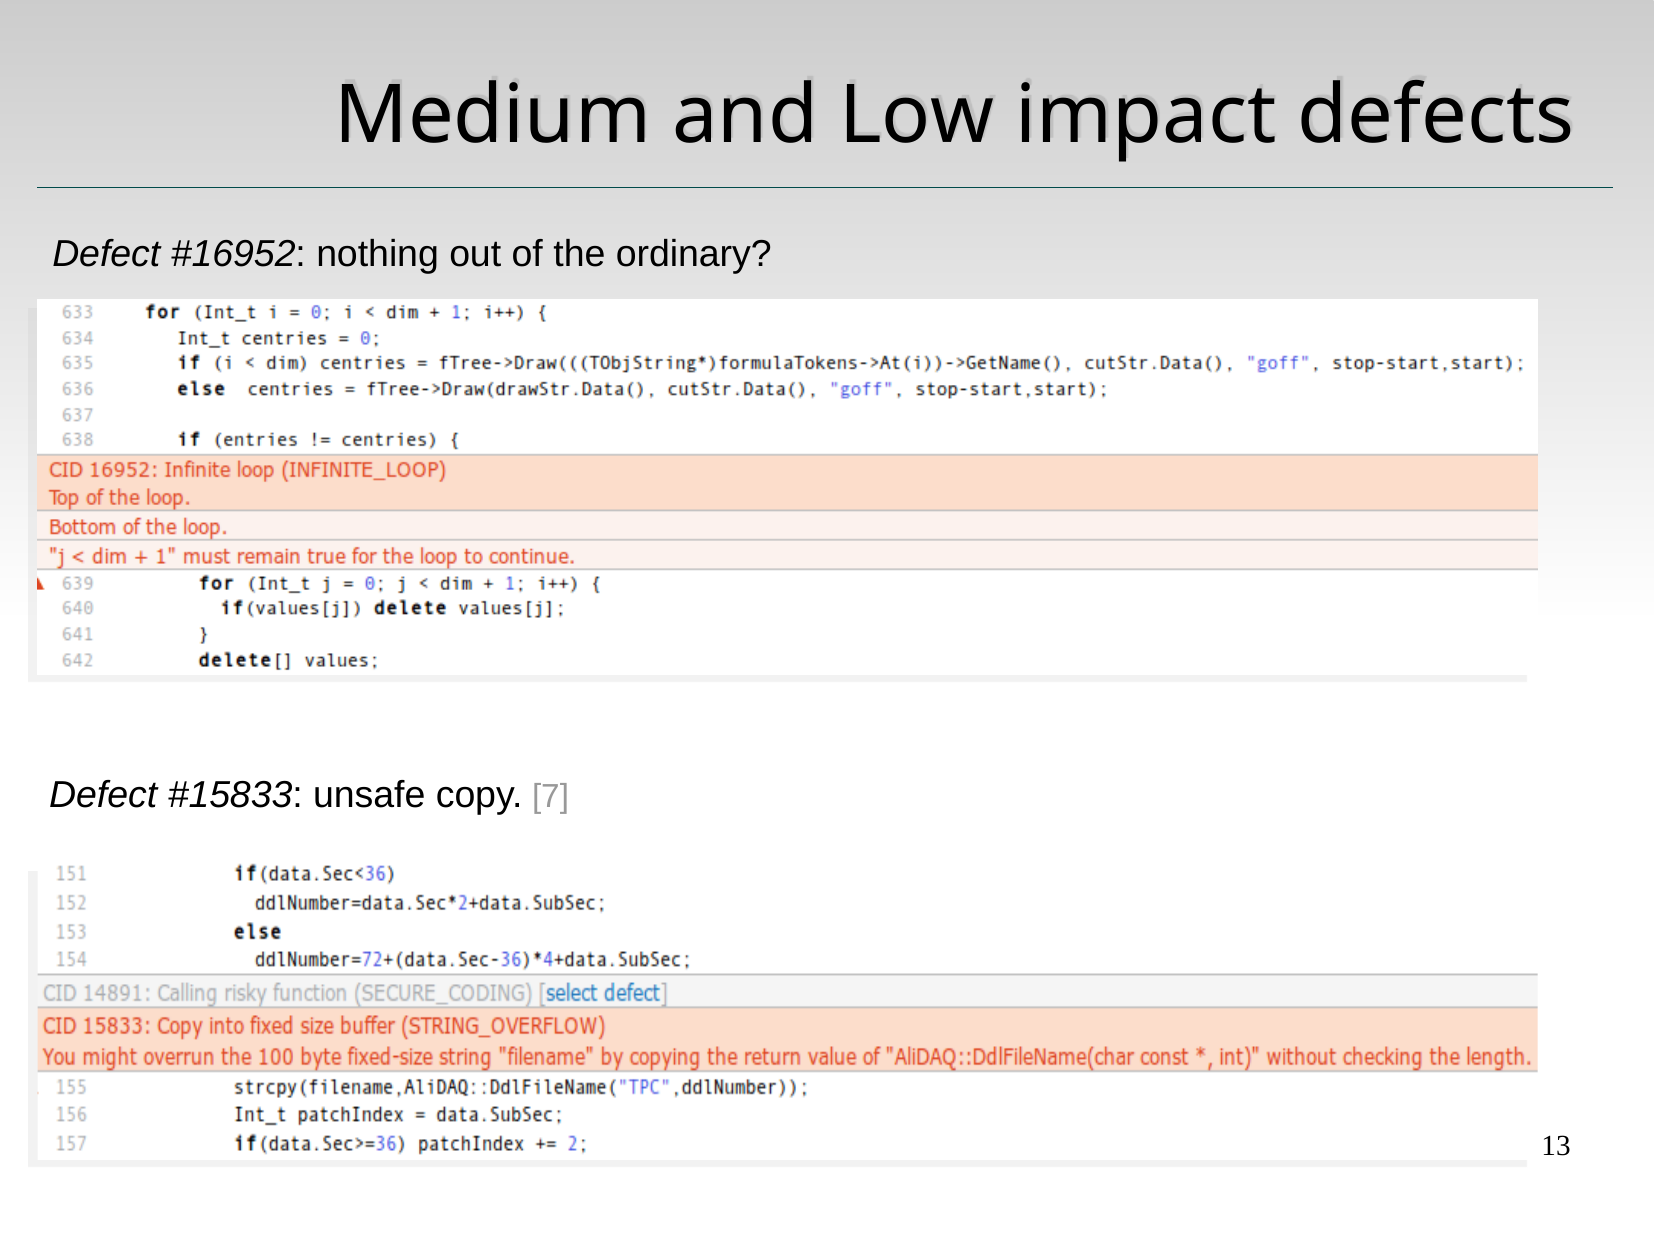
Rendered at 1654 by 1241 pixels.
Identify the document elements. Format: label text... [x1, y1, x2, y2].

title Medium and Low impact defects [37, 34, 1576, 187]
picture [37, 299, 1538, 676]
text_box Defect #15833: unsafe copy. [7] [34, 766, 1611, 842]
text_box Defect #16952: nothing out of the ordinary? [37, 225, 1614, 301]
picture [37, 862, 1538, 1160]
